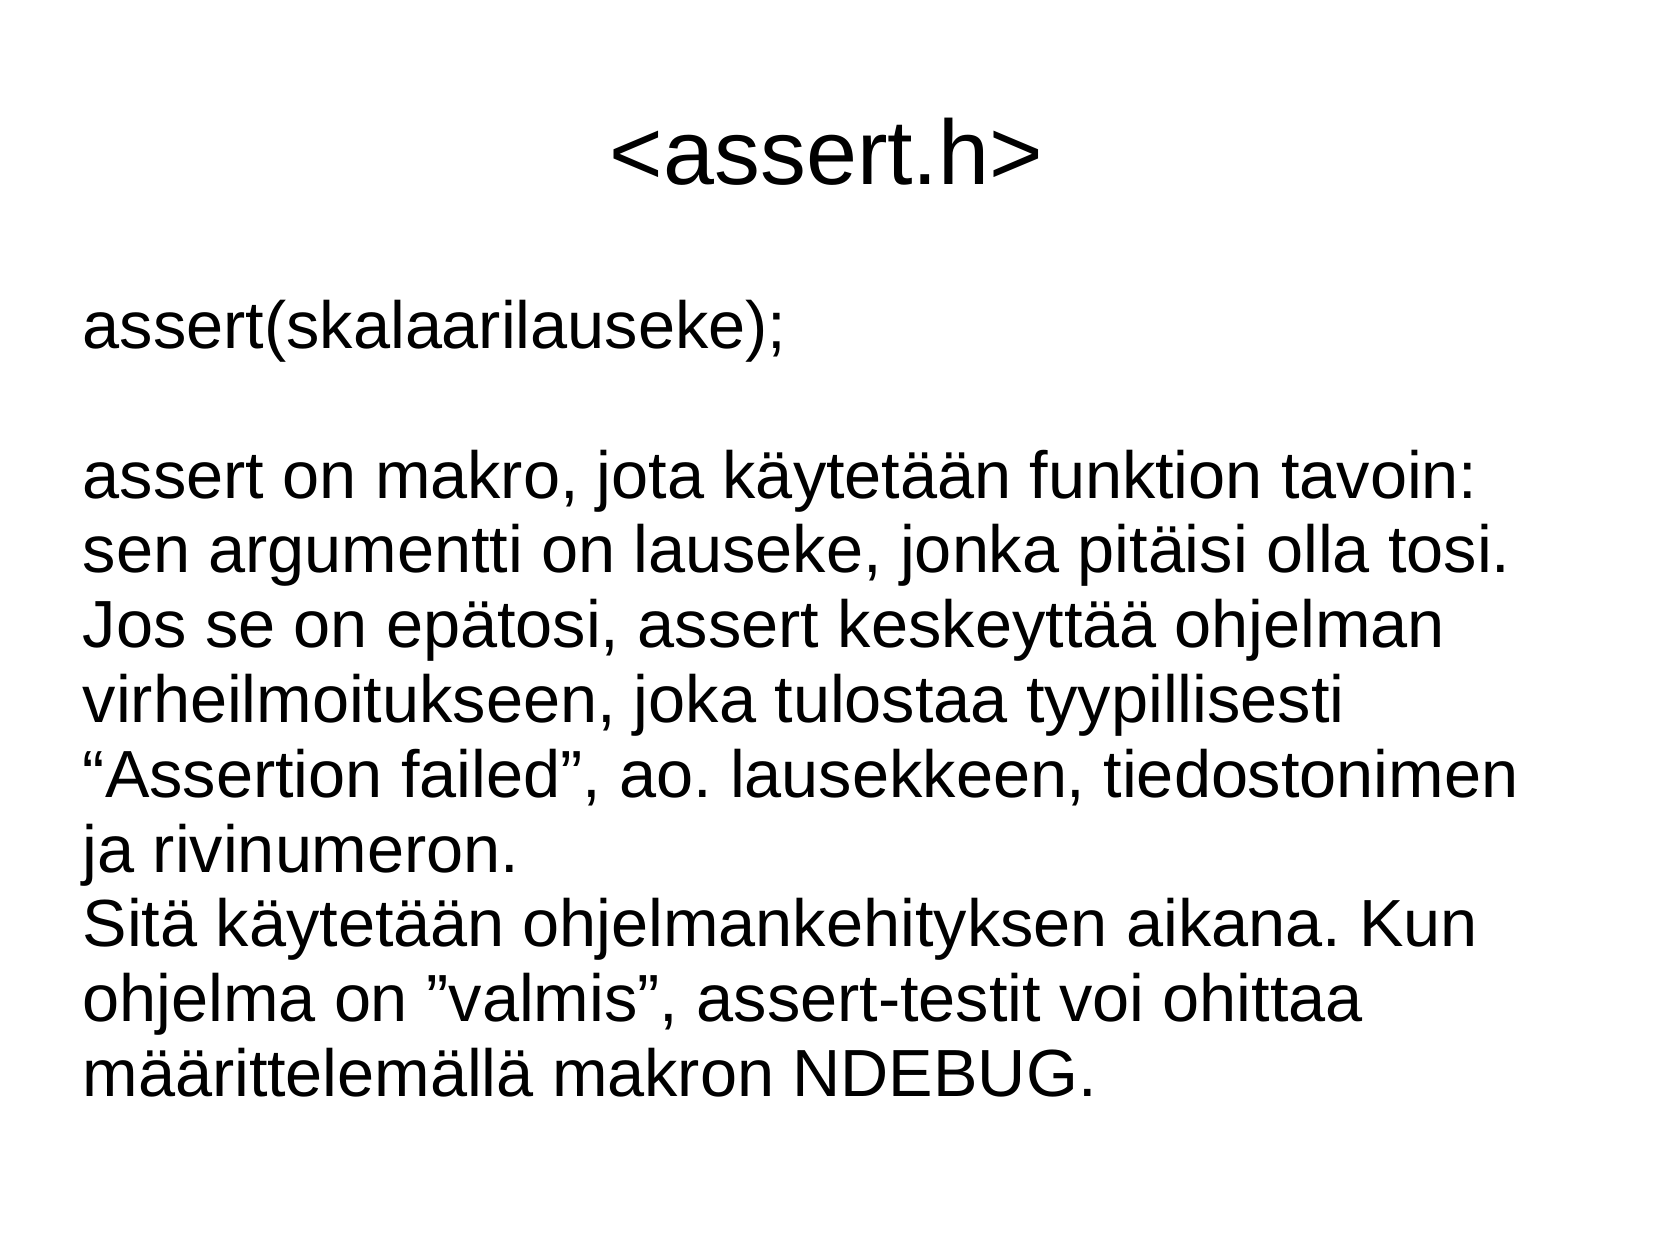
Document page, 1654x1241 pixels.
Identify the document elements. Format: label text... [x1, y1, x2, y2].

title <assert.h> [82, 56, 1571, 250]
subtitle assert(skalaarilauseke); assert on makro, jota käytetään funktion tavoin: sen argumentti on lauseke, jonka pitäisi olla tosi. Jos se on epätosi, assert keskeyttää ohjelman virheilmoitukseen, joka tulostaa tyypillisesti “Assertion failed”, ao. lausekkeen, tiedostonimen ja rivinumeron. Sitä käytetään ohjelmankehityksen aikana. Kun ohjelma on ”valmis”, assert-testit voi ohittaa määrittelemällä makron NDEBUG. [82, 288, 1571, 1111]
